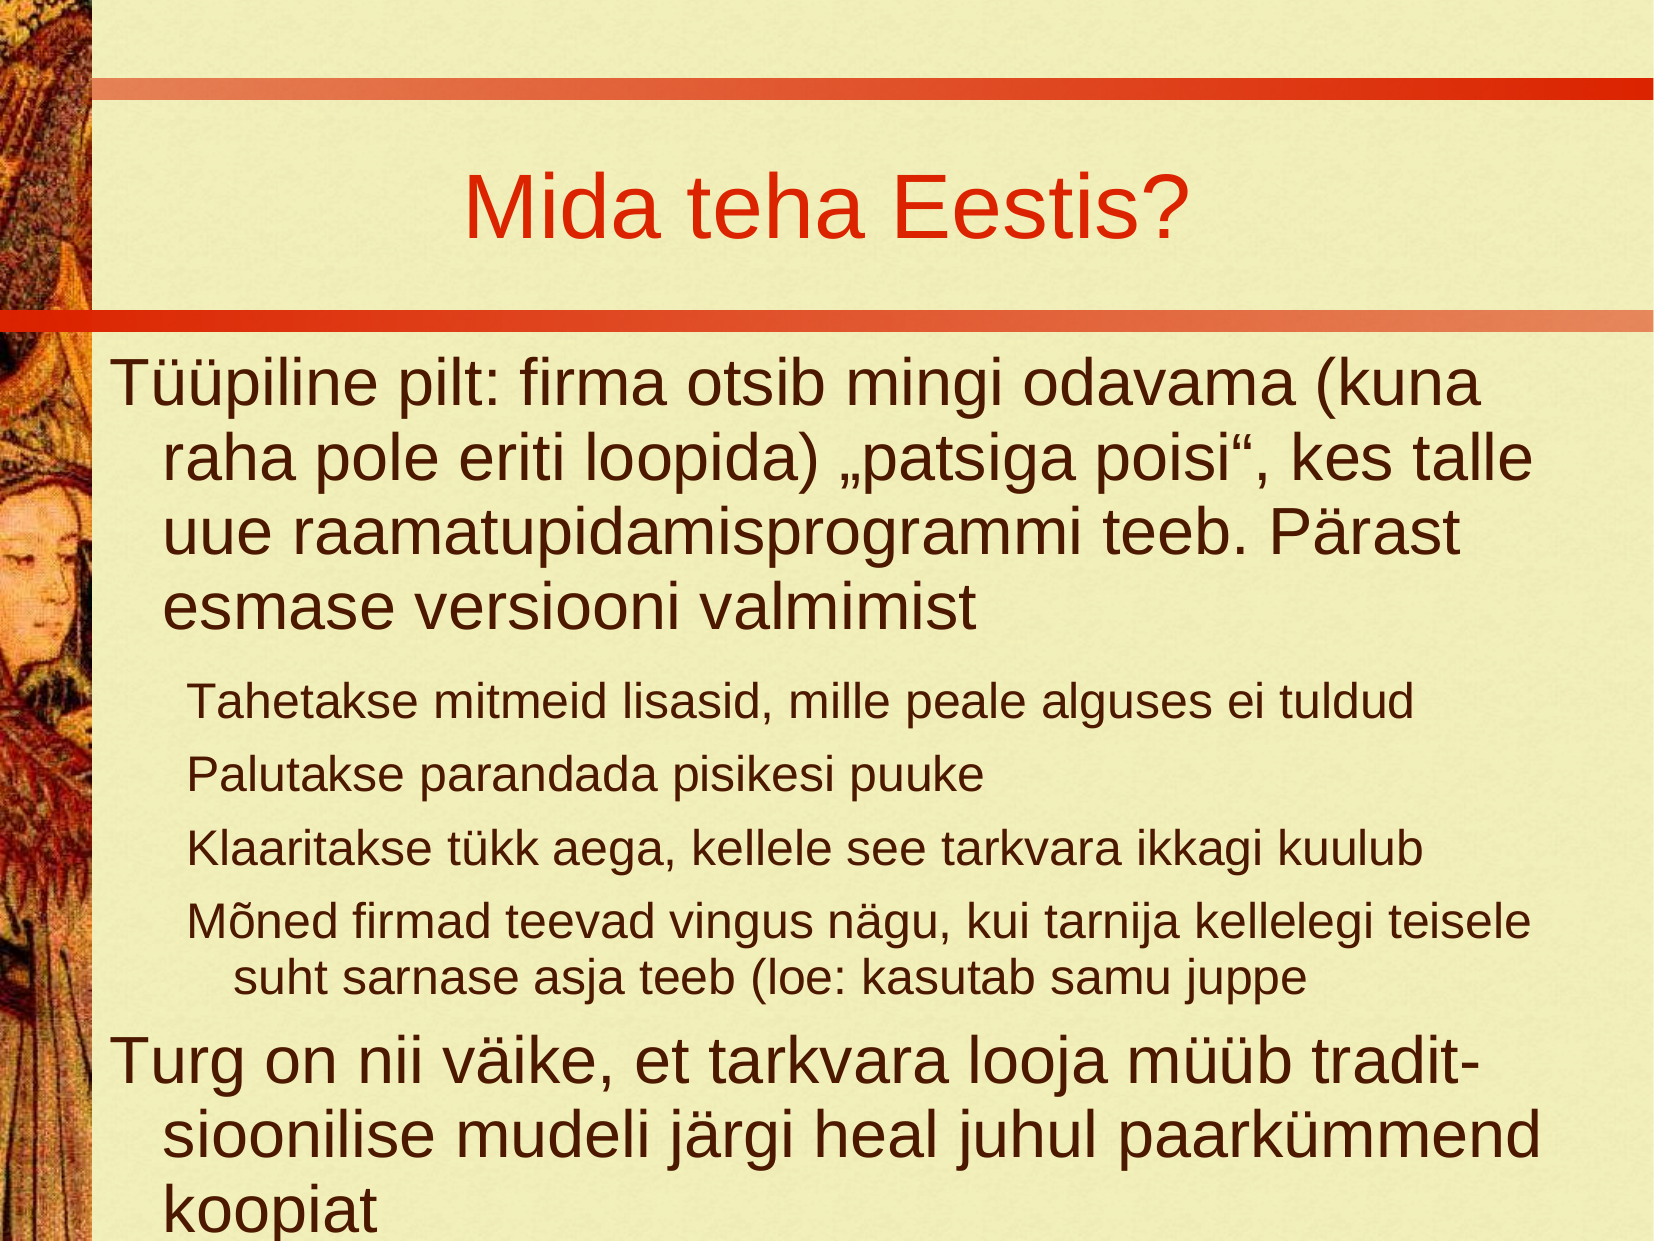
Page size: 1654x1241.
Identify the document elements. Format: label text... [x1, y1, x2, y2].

picture [0, 332, 1654, 1241]
picture [0, 0, 1654, 310]
title Mida teha Eestis? [121, 110, 1534, 303]
list Tüüpiline pilt: firma otsib mingi odavama (kuna raha pole eriti loopida) „patsiga poisi“, kes talle uue raamatupidamisprogrammi teeb. Pärast esmase versiooni valmimist Tahetakse mitmeid lisasid, mille peale alguses ei tuldud Palutakse parandada pisikesi puuke Klaaritakse tükk aega, kellele see tarkvara ikkagi kuulub Mõned firmad teevad vingus nägu, kui tarnija kellelegi teisele suht sarnase asja teeb (loe: kasutab samu juppe Turg on nii väike, et tarkvara looja müüb tradit-sioonilise mudeli järgi heal juhul paarkümmend koopiat [91, 344, 1595, 1241]
